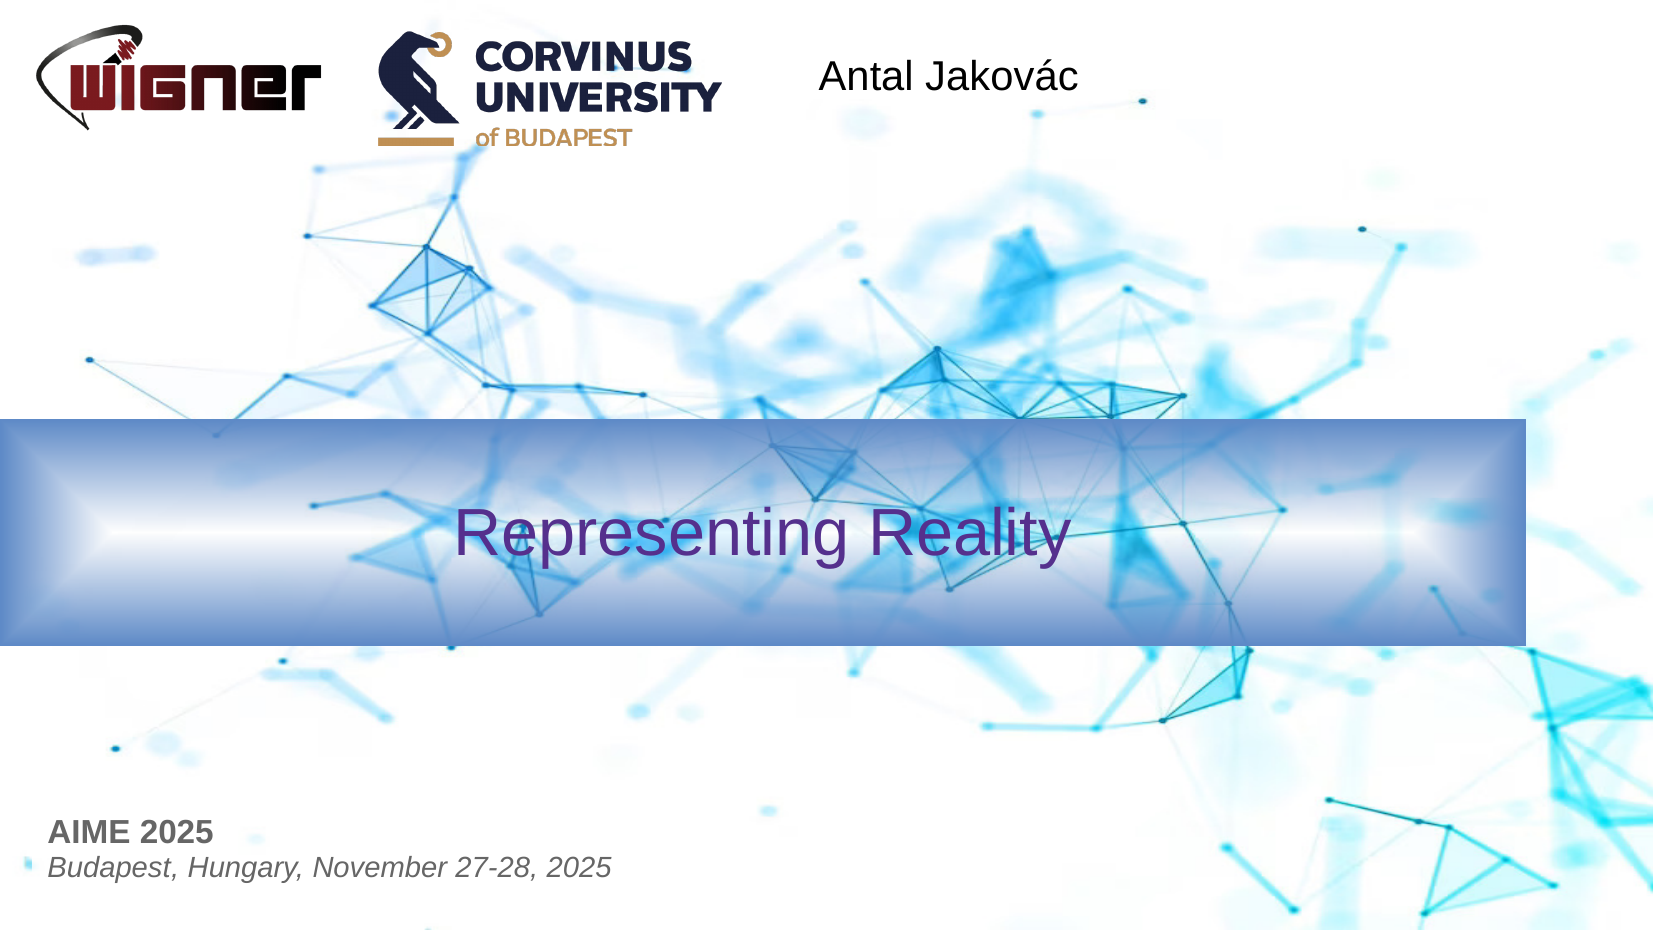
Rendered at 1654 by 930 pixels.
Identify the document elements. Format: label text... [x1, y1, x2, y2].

picture [0, 0, 1653, 930]
text_box AIME 2025 Bu­dapest, Hun­gary, No­vem­ber 27-28, 2025 [32, 806, 828, 907]
subtitle Representing Reality [0, 419, 1526, 646]
text_box Antal Jakovác [803, 44, 1132, 115]
